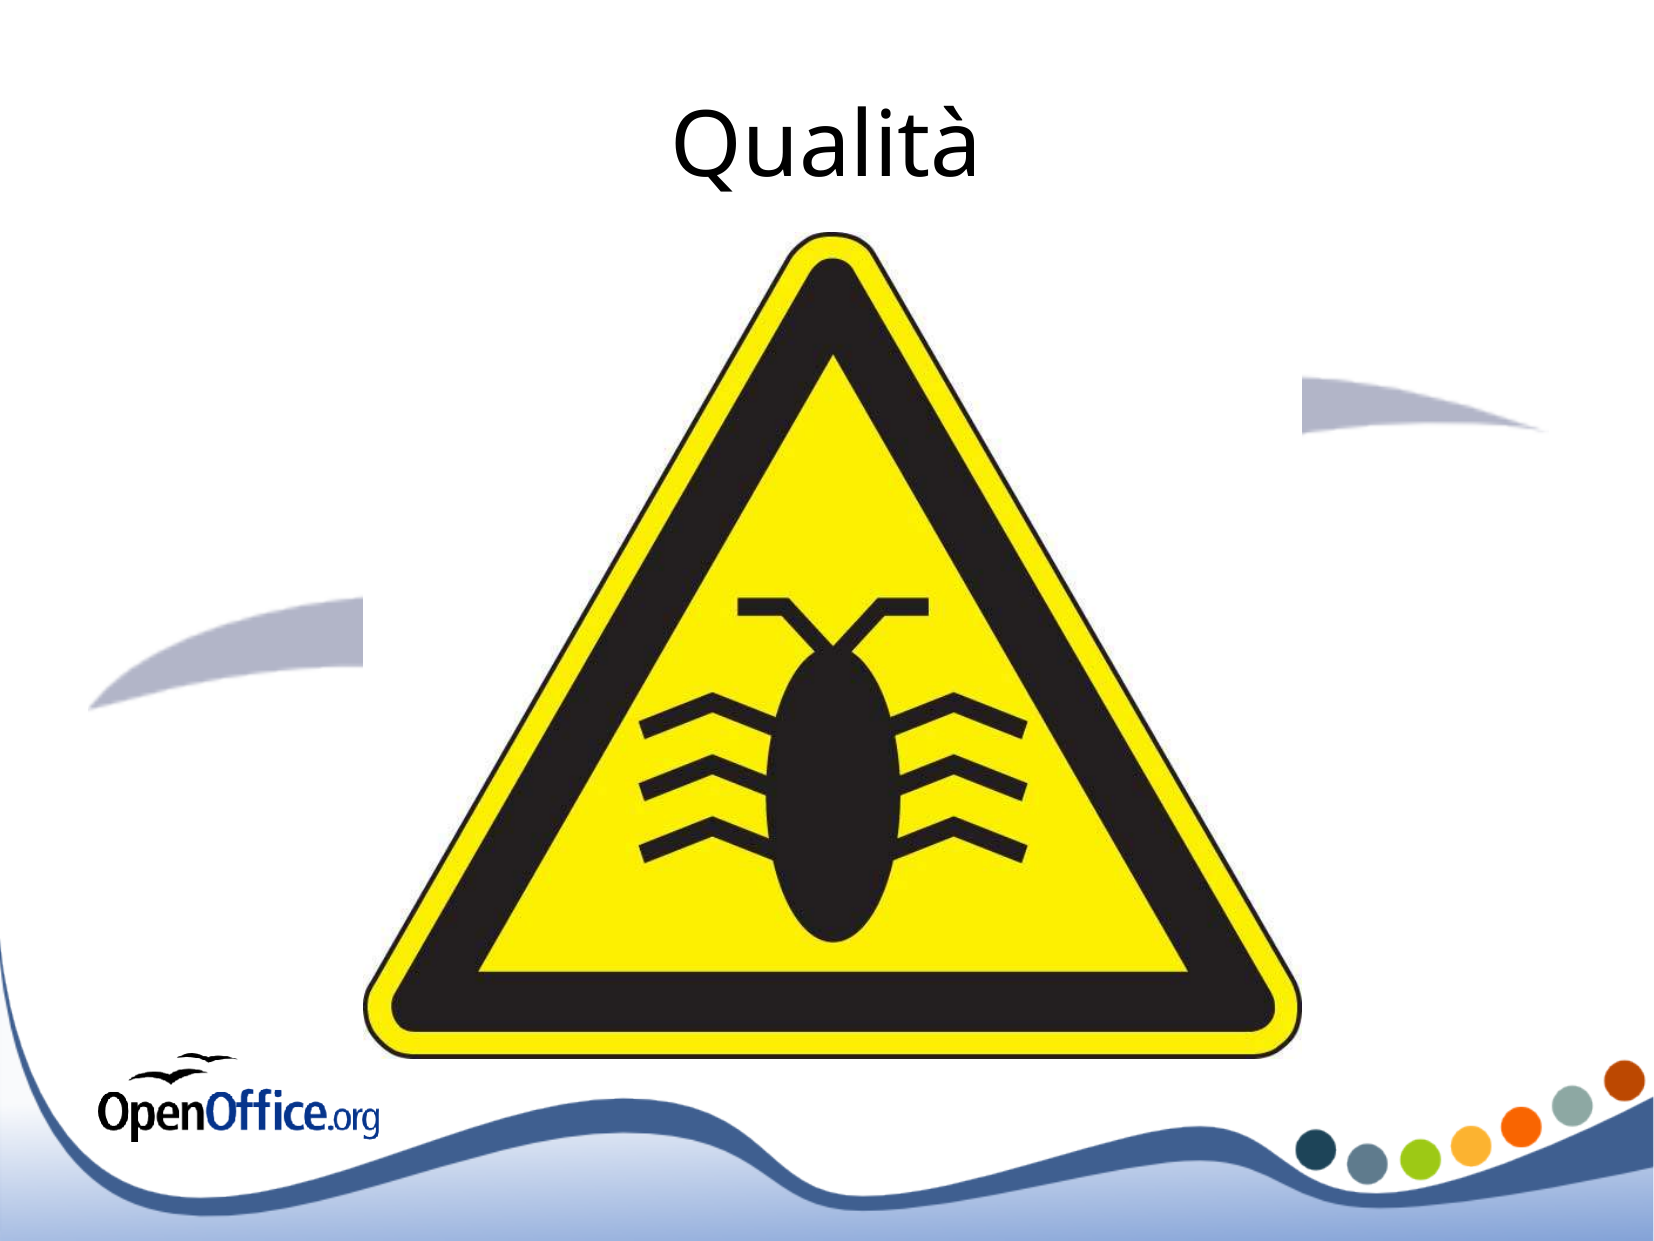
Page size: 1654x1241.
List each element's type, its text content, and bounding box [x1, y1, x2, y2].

picture [0, 245, 1654, 1241]
title Qualità [82, 37, 1571, 245]
